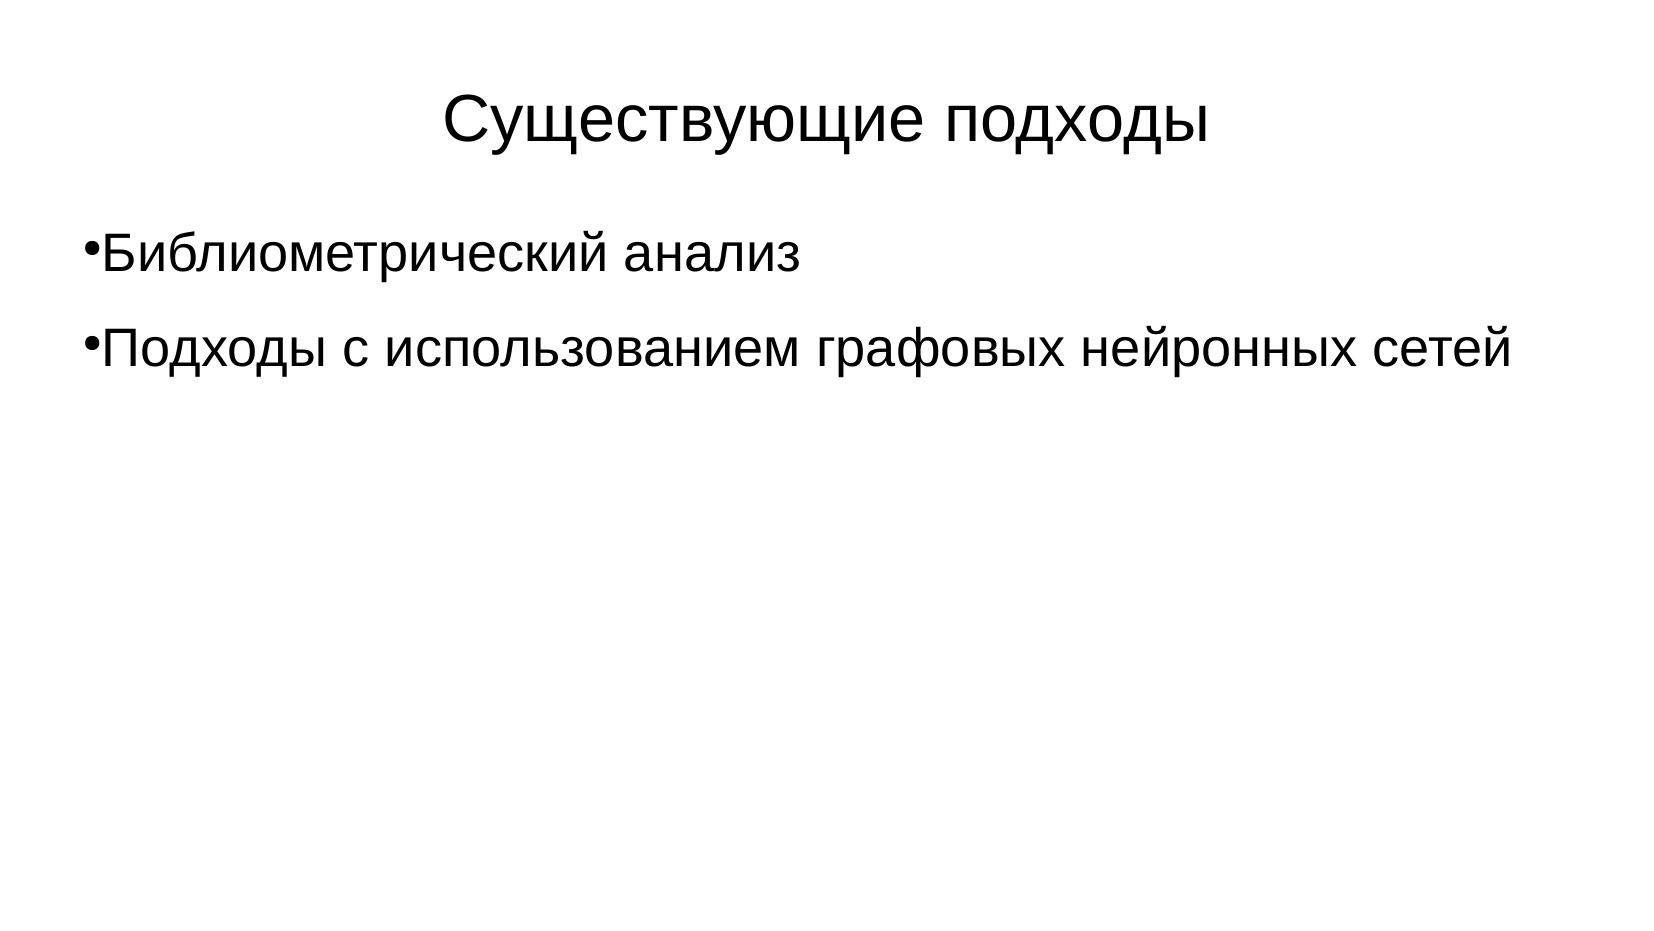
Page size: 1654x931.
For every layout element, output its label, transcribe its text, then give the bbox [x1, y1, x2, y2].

list Библиометрический анализ Подходы с использованием графовых нейронных сетей [82, 217, 1571, 758]
title Существующие подходы [82, 37, 1571, 193]
